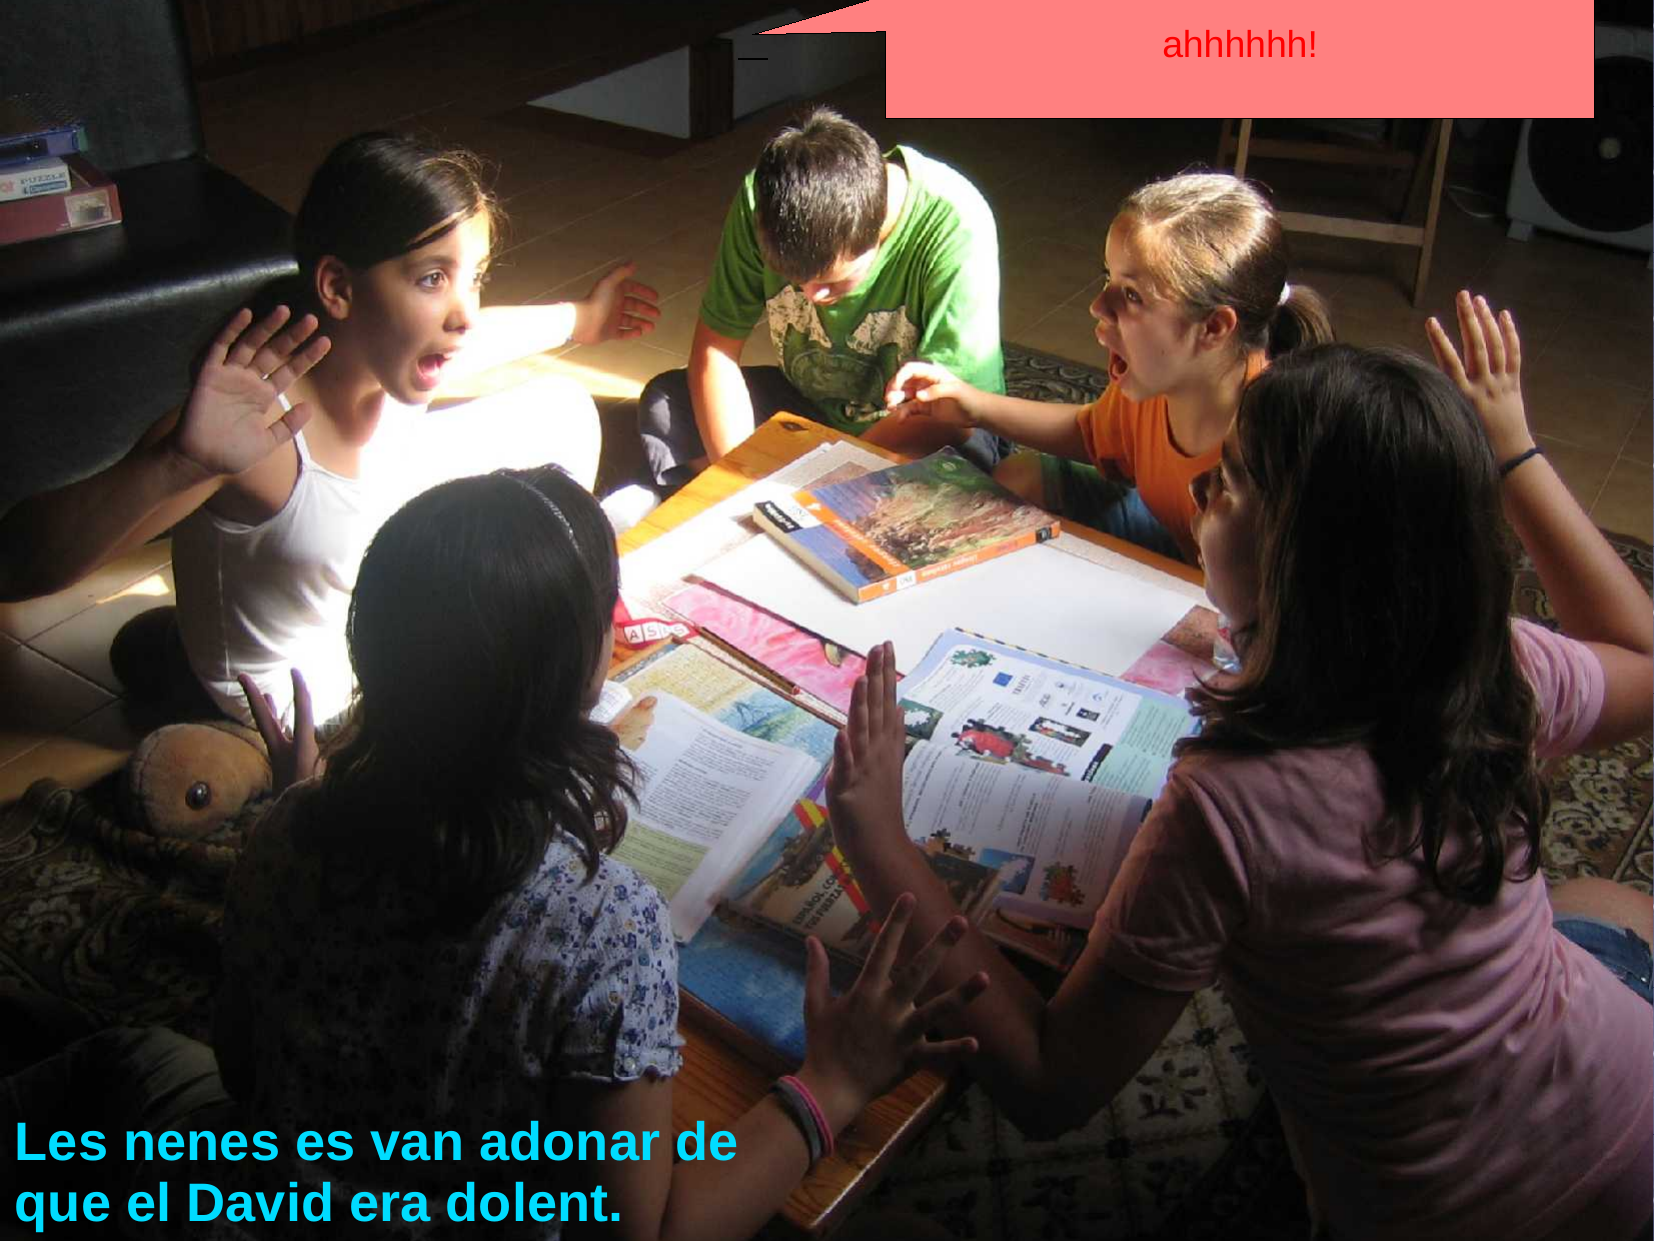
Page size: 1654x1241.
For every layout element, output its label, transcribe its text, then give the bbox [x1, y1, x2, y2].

picture [0, 0, 1654, 1241]
text_box ahhhhhh! [752, 0, 1595, 119]
text_box Les nenes es van adonar de que el David era dolent. [0, 1104, 798, 1241]
